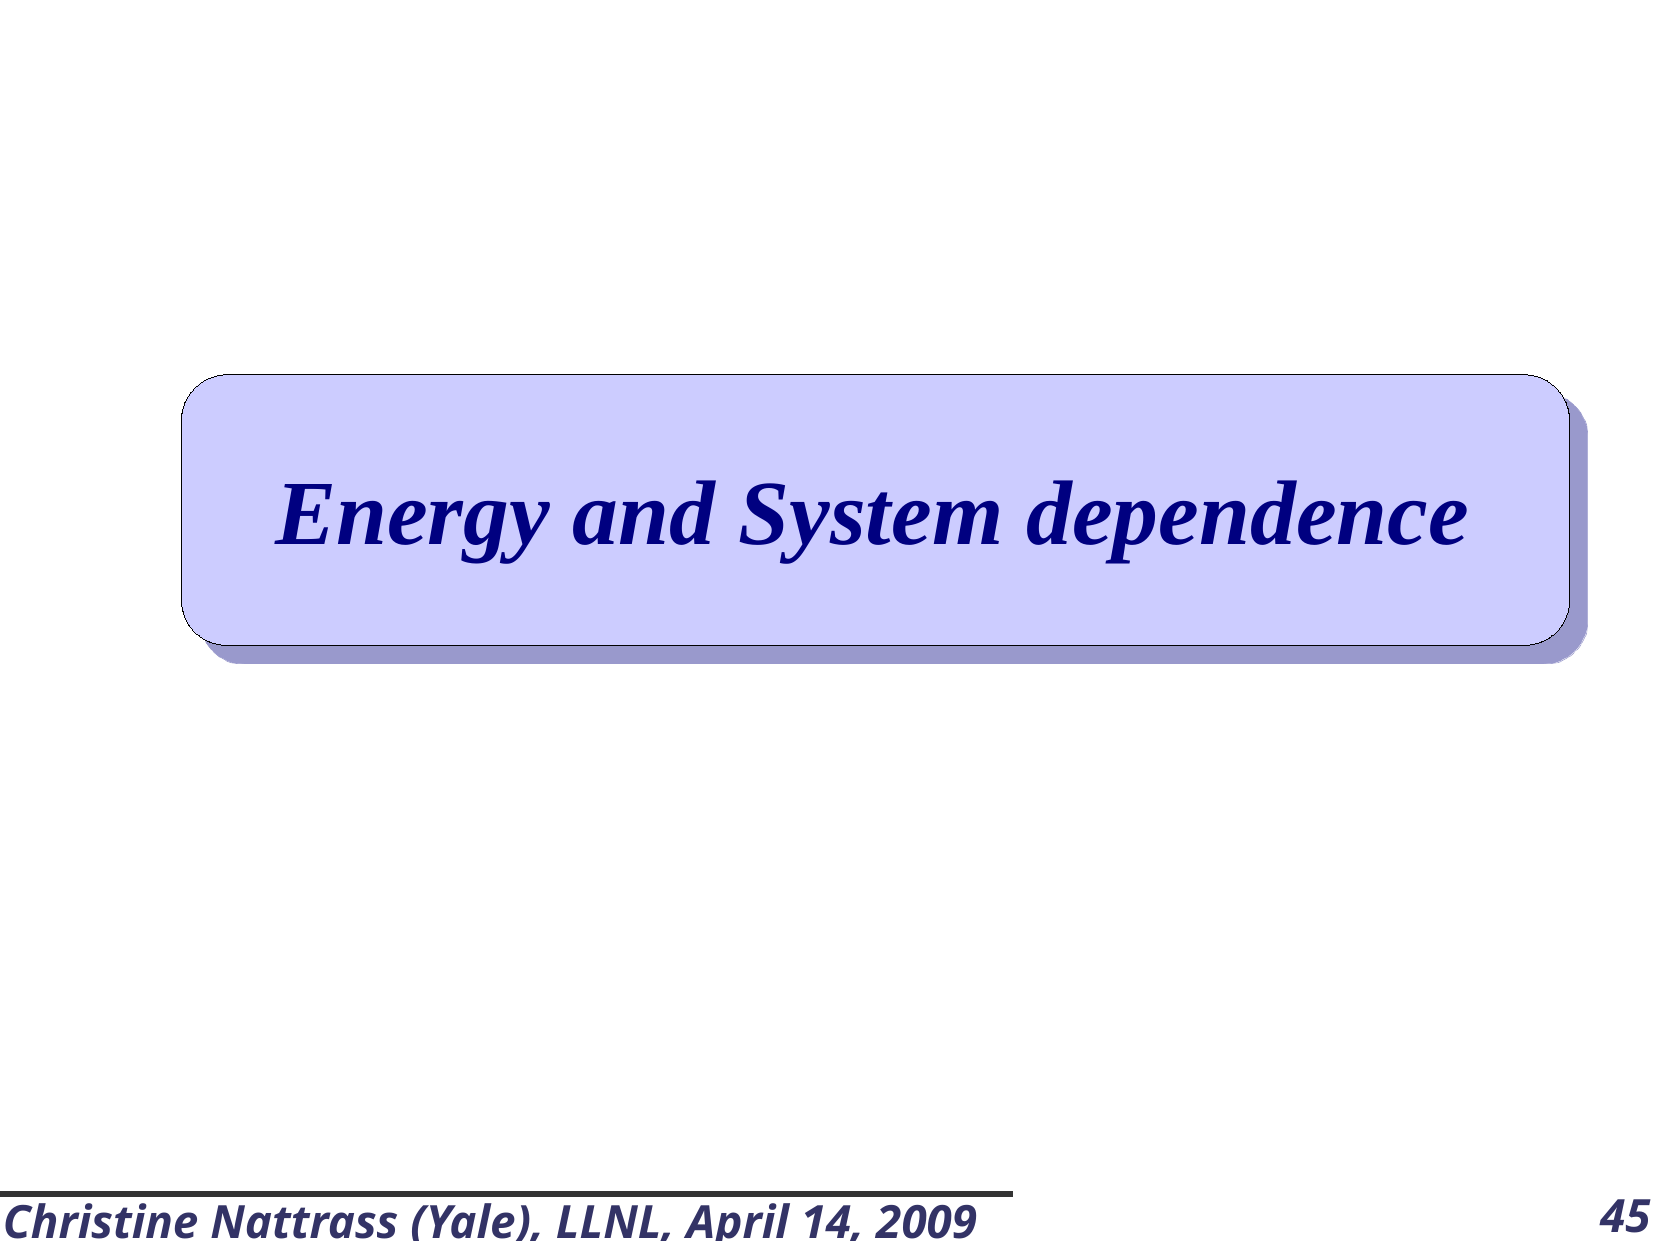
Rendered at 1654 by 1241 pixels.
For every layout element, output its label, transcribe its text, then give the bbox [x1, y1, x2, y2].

title Energy and System dependence [181, 373, 1565, 653]
text_box [1565, 400, 1570, 620]
